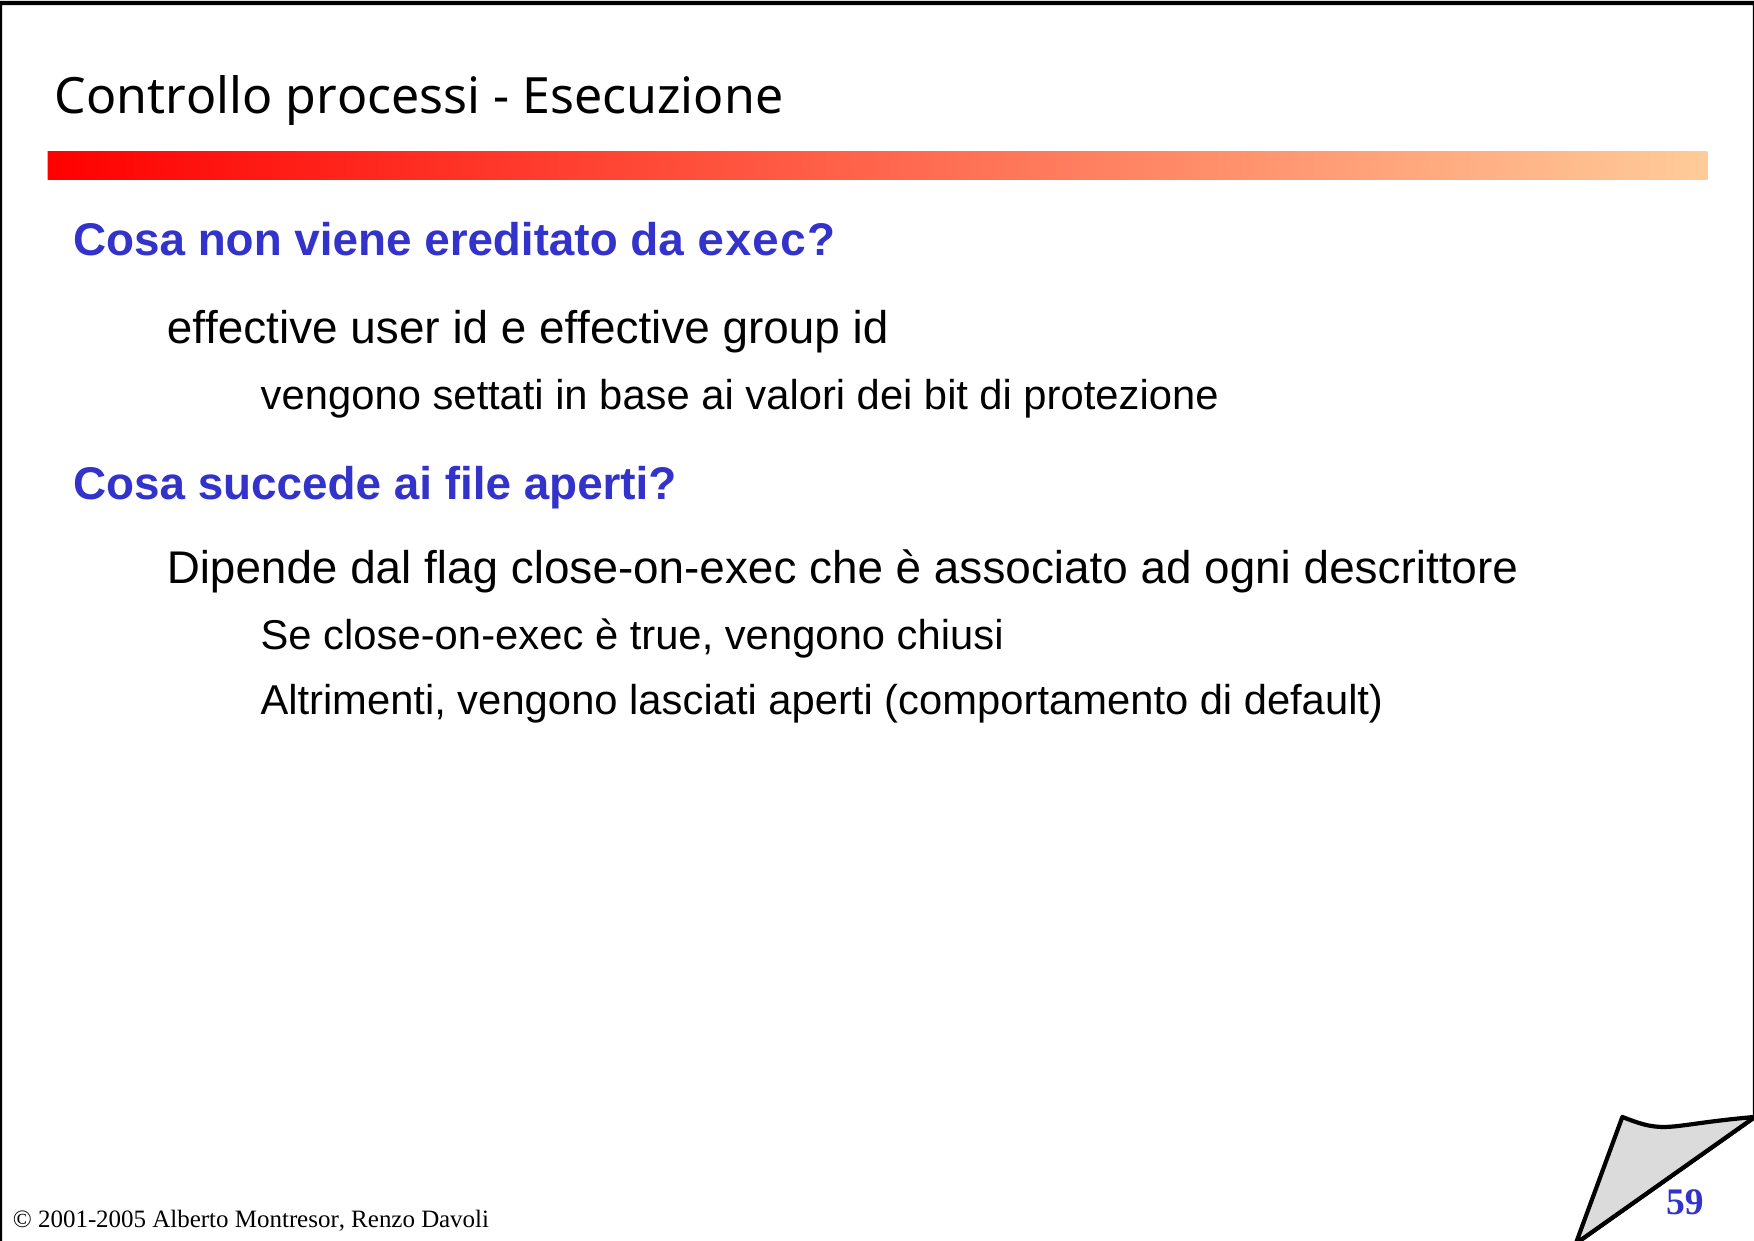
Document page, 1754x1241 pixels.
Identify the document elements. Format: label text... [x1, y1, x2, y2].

list Cosa non viene ereditato da exec? effective user id e effective group id vengono settati in base ai valori dei bit di protezione Cosa succede ai file aperti? Dipende dal flag close-on-exec che è associato ad ogni descrittore Se close-on-exec è true, vengono chiusi Altrimenti, vengono lasciati aperti (comportamento di default) [58, 206, 1696, 953]
title Controllo processi - Esecuzione [40, 49, 1714, 144]
